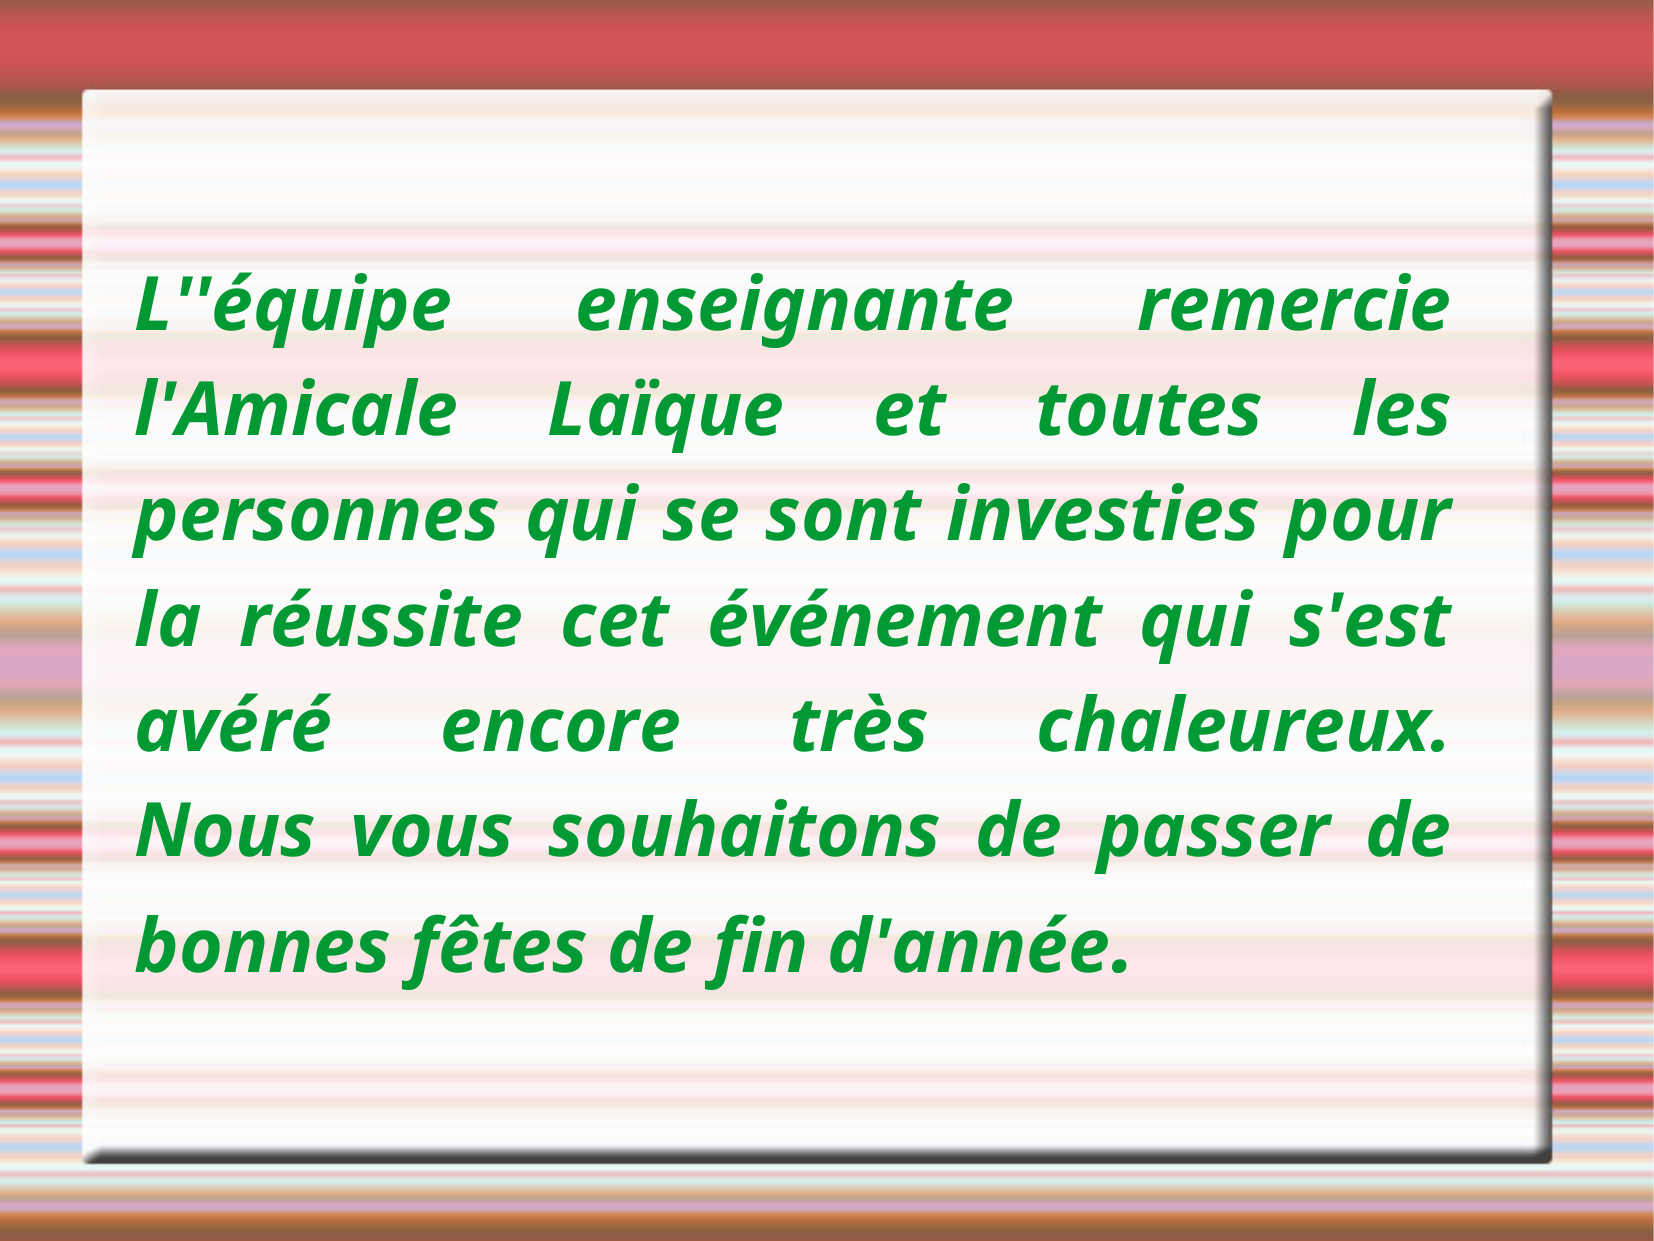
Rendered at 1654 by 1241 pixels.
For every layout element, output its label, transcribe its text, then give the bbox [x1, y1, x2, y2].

title L''équipe enseignante remercie l'Amicale Laïque et toutes les personnes qui se sont investies pour la réussite cet événement qui s'est avéré encore très chaleureux. Nous vous souhaitons de passer de bonnes fêtes de fin d'année. [134, 118, 1453, 1111]
picture [0, 0, 1654, 1241]
